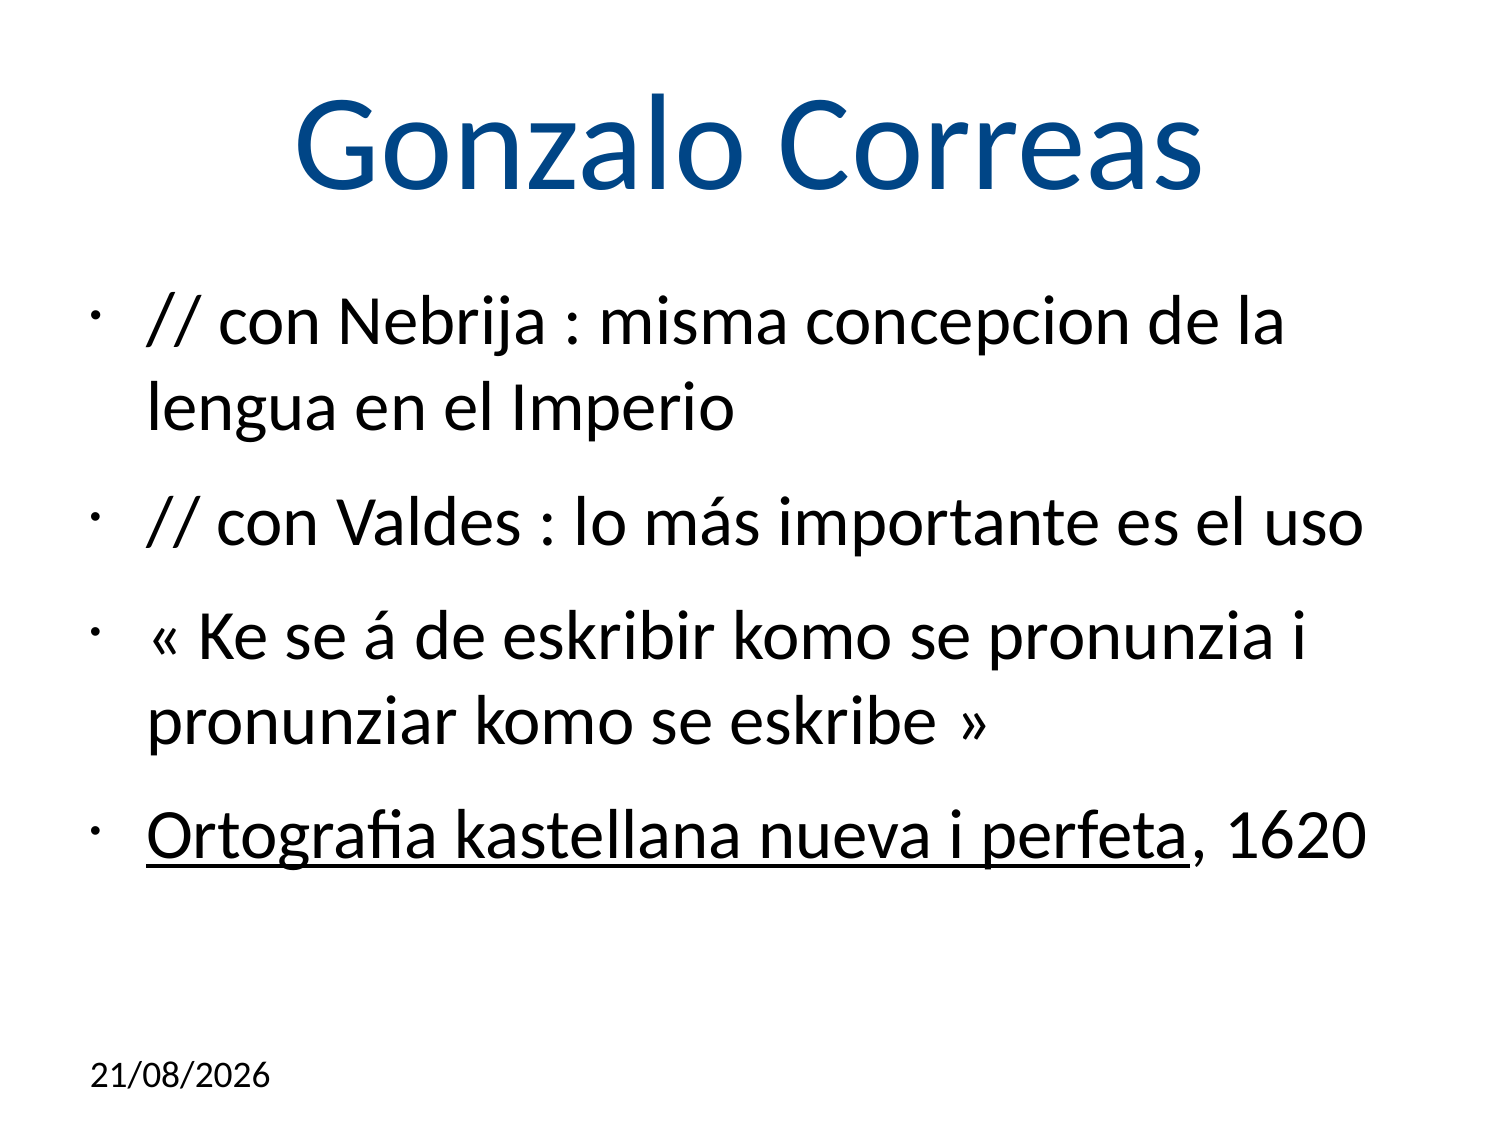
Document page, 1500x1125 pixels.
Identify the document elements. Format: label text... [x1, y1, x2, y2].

list // con Nebrija : misma concepcion de la lengua en el Imperio // con Valdes : lo más importante es el uso « Ke se á de eskribir komo se pronunzia i pronunziar komo se eskribe » Ortografia kastellana nueva i perfeta, 1620 [75, 262, 1425, 1005]
title Gonzalo Correas [75, 45, 1425, 233]
